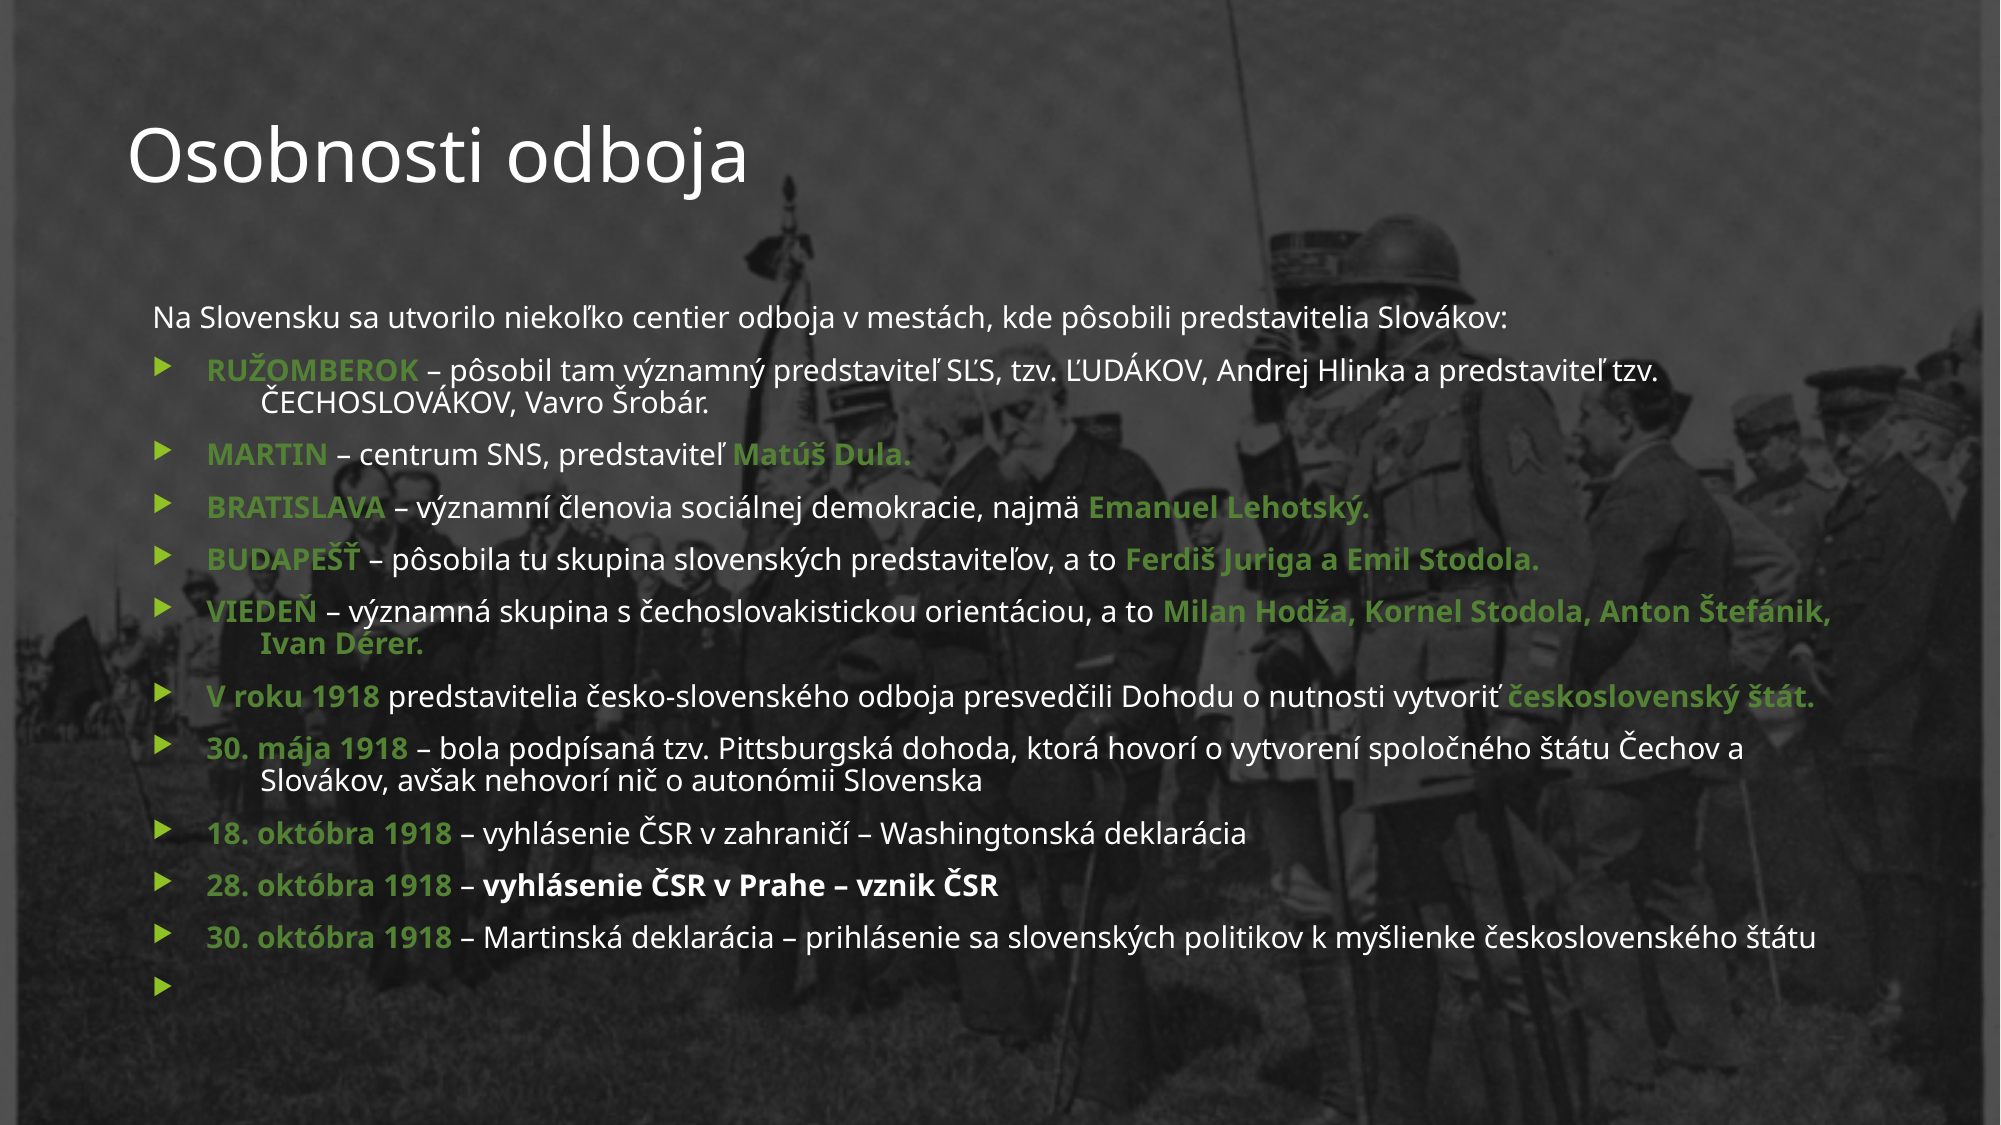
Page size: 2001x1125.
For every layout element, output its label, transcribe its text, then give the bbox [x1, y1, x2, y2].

title Osobnosti odboja [111, 99, 1522, 317]
list Na Slovensku sa utvorilo niekoľko centier odboja v mestách, kde pôsobili predstavitelia Slovákov: RUŽOMBEROK – pôsobil tam významný predstaviteľ SĽS, tzv. ĽUDÁKOV, Andrej Hlinka a predstaviteľ tzv. ČECHOSLOVÁKOV, Vavro Šrobár. MARTIN – centrum SNS, predstaviteľ Matúš Dula. BRATISLAVA – významní členovia sociálnej demokracie, najmä Emanuel Lehotský. BUDAPEŠŤ – pôsobila tu skupina slovenských predstaviteľov, a to Ferdiš Juriga a Emil Stodola. VIEDEŇ – významná skupina s čechoslovakistickou orientáciou, a to Milan Hodža, Kornel Stodola, Anton Štefánik, Ivan Dérer. V roku 1918 predstavitelia česko-slovenského odboja presvedčili Dohodu o nutnosti vytvoriť československý štát. 30. mája 1918 – bola podpísaná tzv. Pittsburgská dohoda, ktorá hovorí o vytvorení spoločného štátu Čechov a Slovákov, avšak nehovorí nič o autonómii Slovenska 18. októbra 1918 – vyhlásenie ČSR v zahraničí – Washingtonská deklarácia 28. októbra 1918 – vyhlásenie ČSR v Prahe – vznik ČSR 30. októbra 1918 – Martinská deklarácia – prihlásenie sa slovenských politikov k myšlienke československého štátu [137, 295, 1863, 1010]
picture [0, 0, 2000, 1125]
